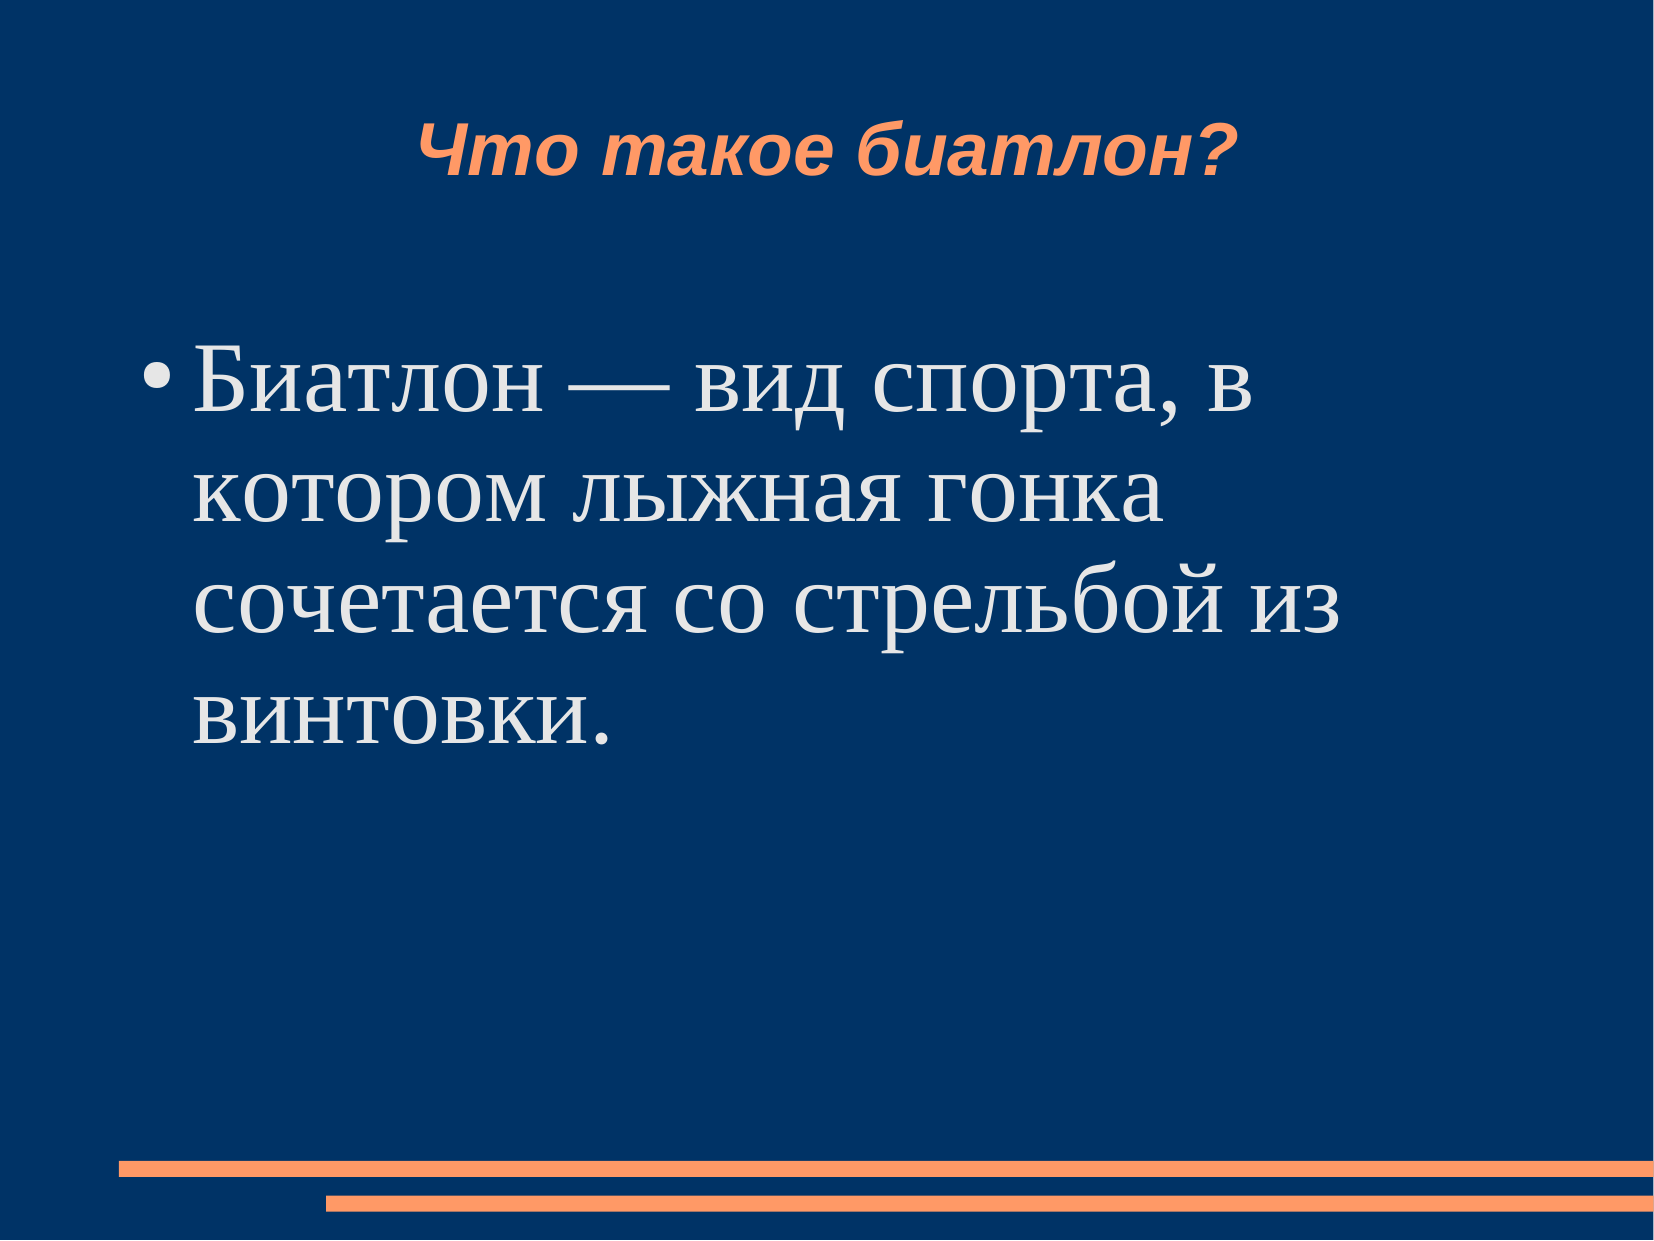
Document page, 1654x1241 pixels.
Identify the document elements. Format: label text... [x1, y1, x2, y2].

title Что такое биатлон? [121, 46, 1534, 254]
list Биатлон — вид спорта, в котором лыжная гонка сочетается со стрельбой из винтовки. [121, 322, 1561, 1132]
